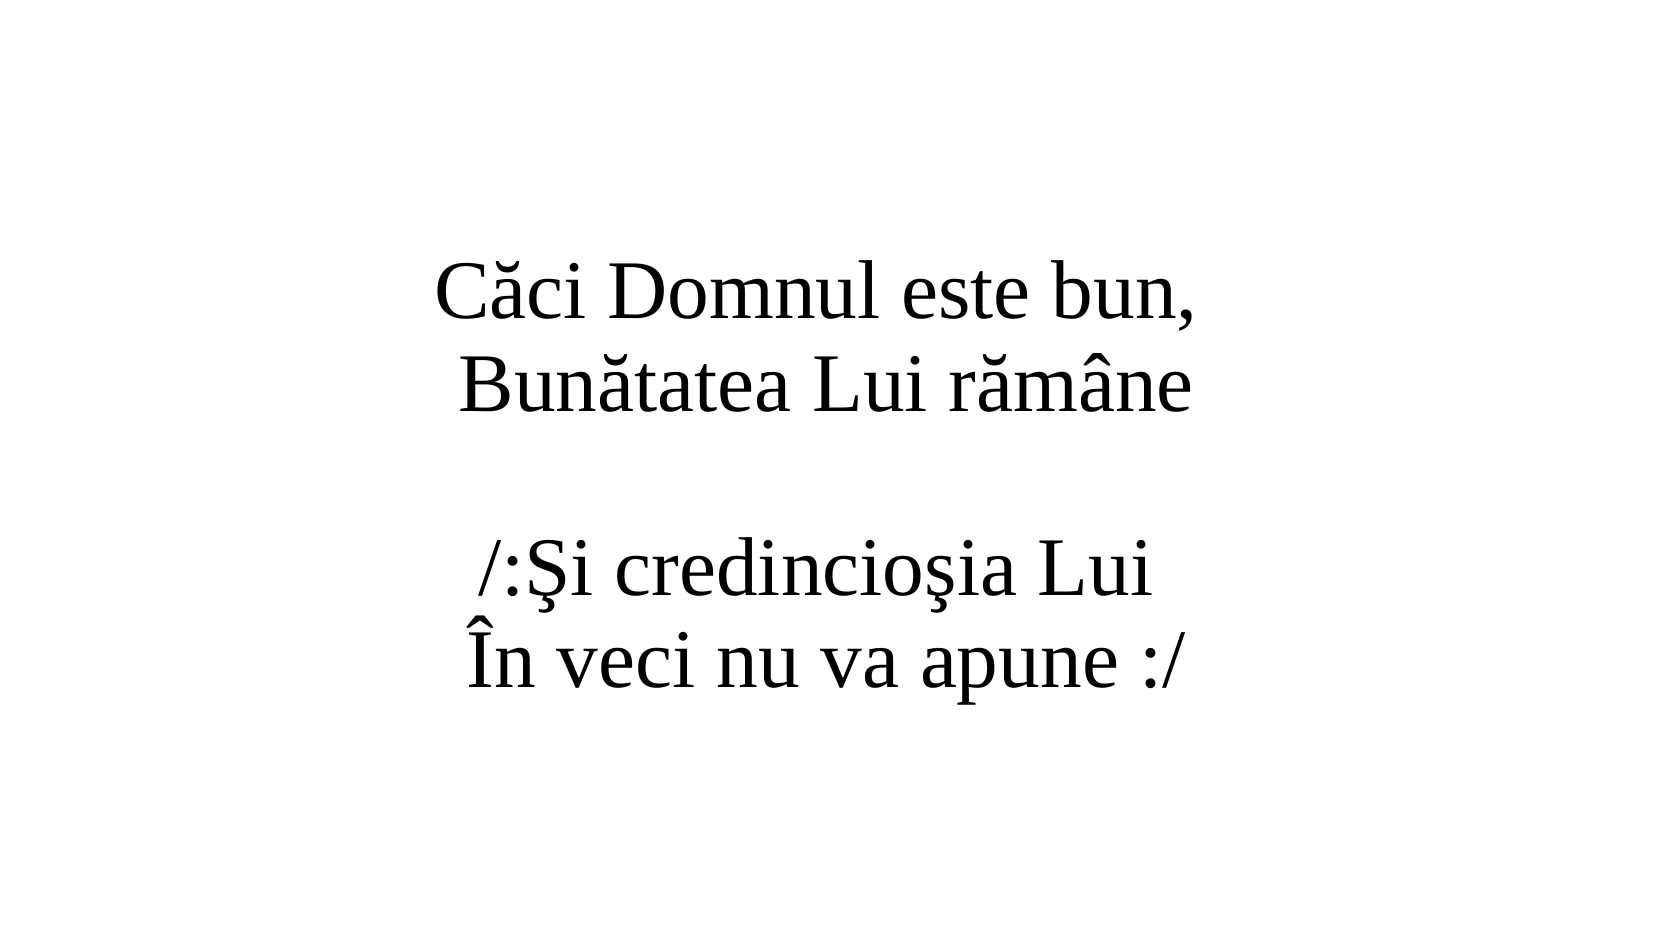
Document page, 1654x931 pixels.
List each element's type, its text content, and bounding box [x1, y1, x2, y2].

subtitle Căci Domnul este bun, Bunătatea Lui rămâne /:Şi credincioşia Lui În veci nu va apune :/ [165, 205, 1489, 745]
